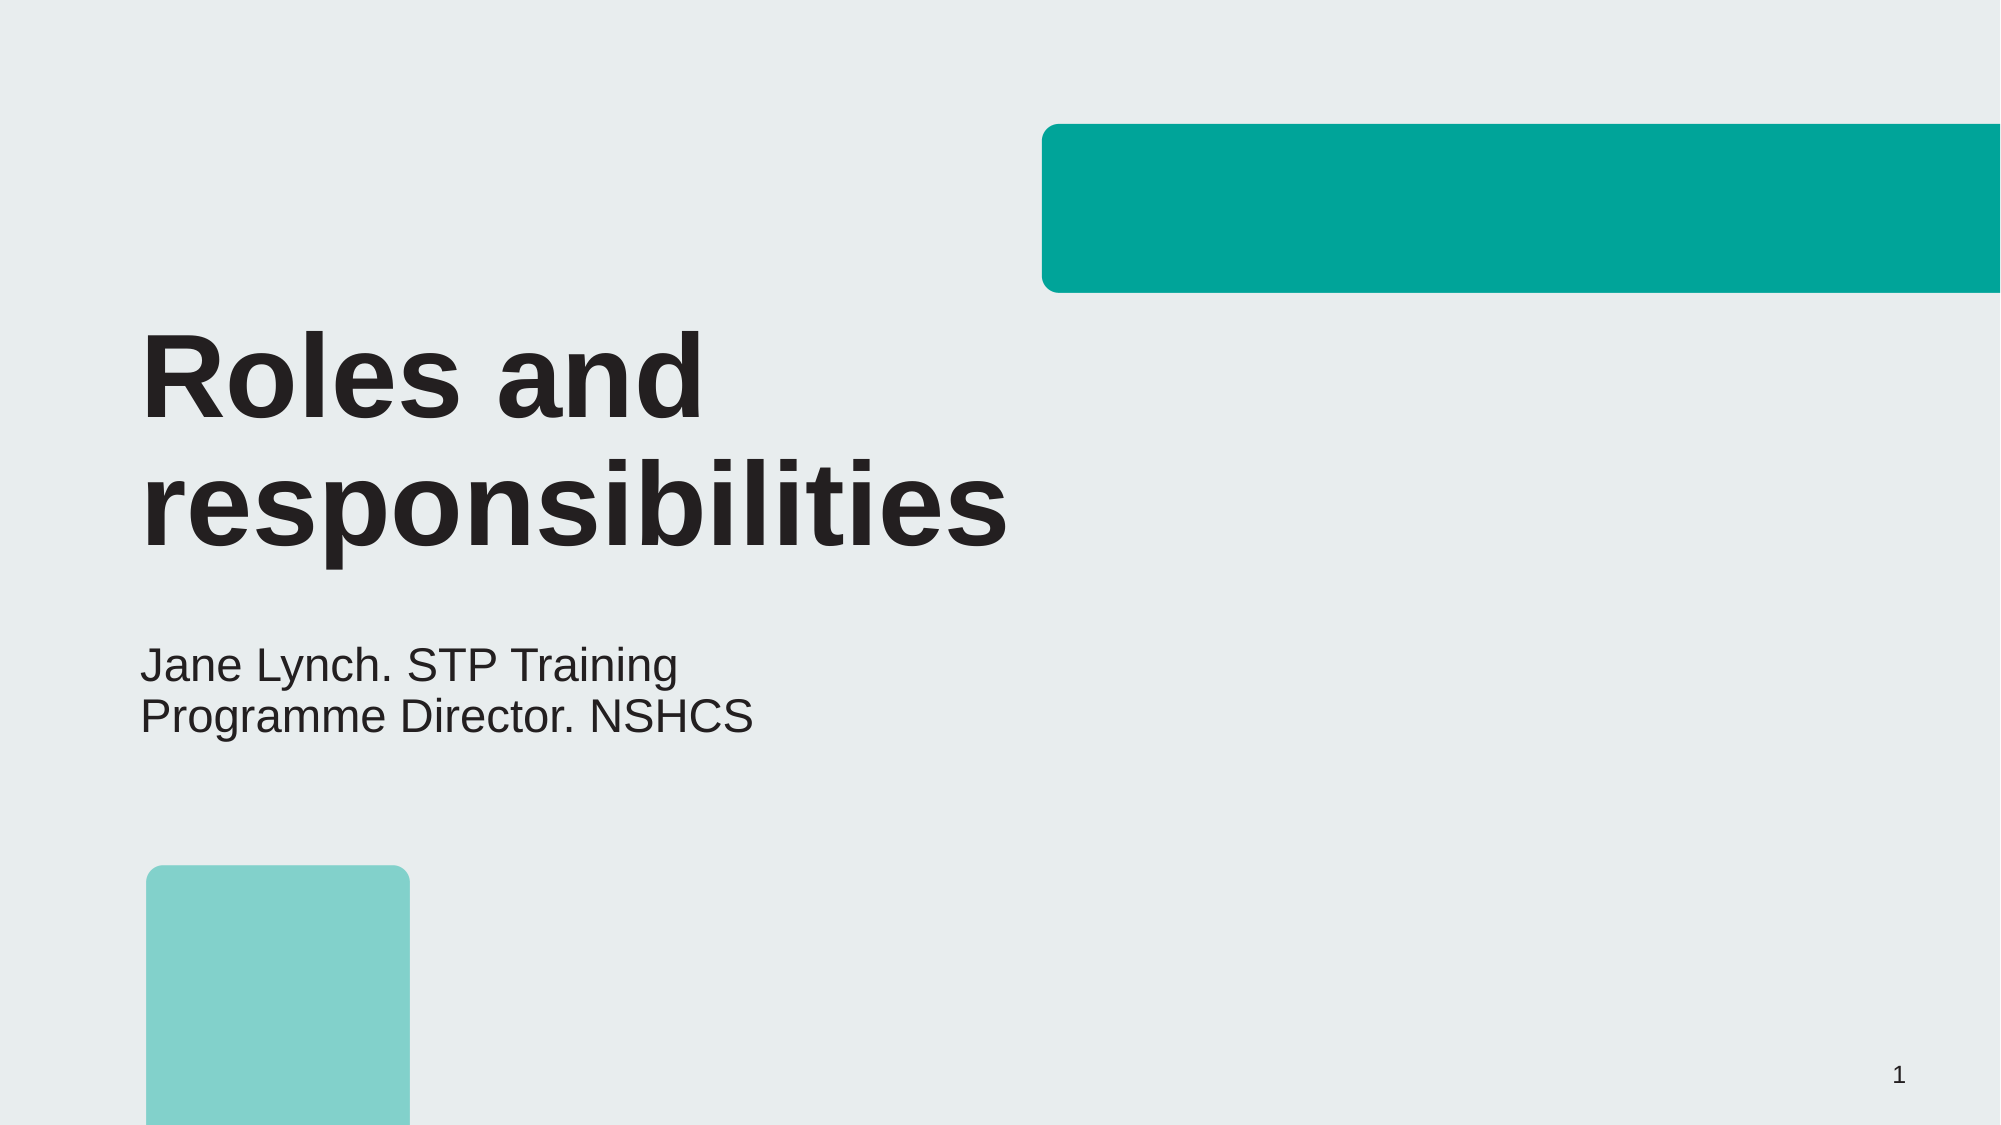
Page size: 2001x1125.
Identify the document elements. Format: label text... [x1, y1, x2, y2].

list Jane Lynch. STP Training Programme Director. NSHCS [140, 640, 1632, 788]
list Roles and responsibilities [140, 314, 1073, 572]
